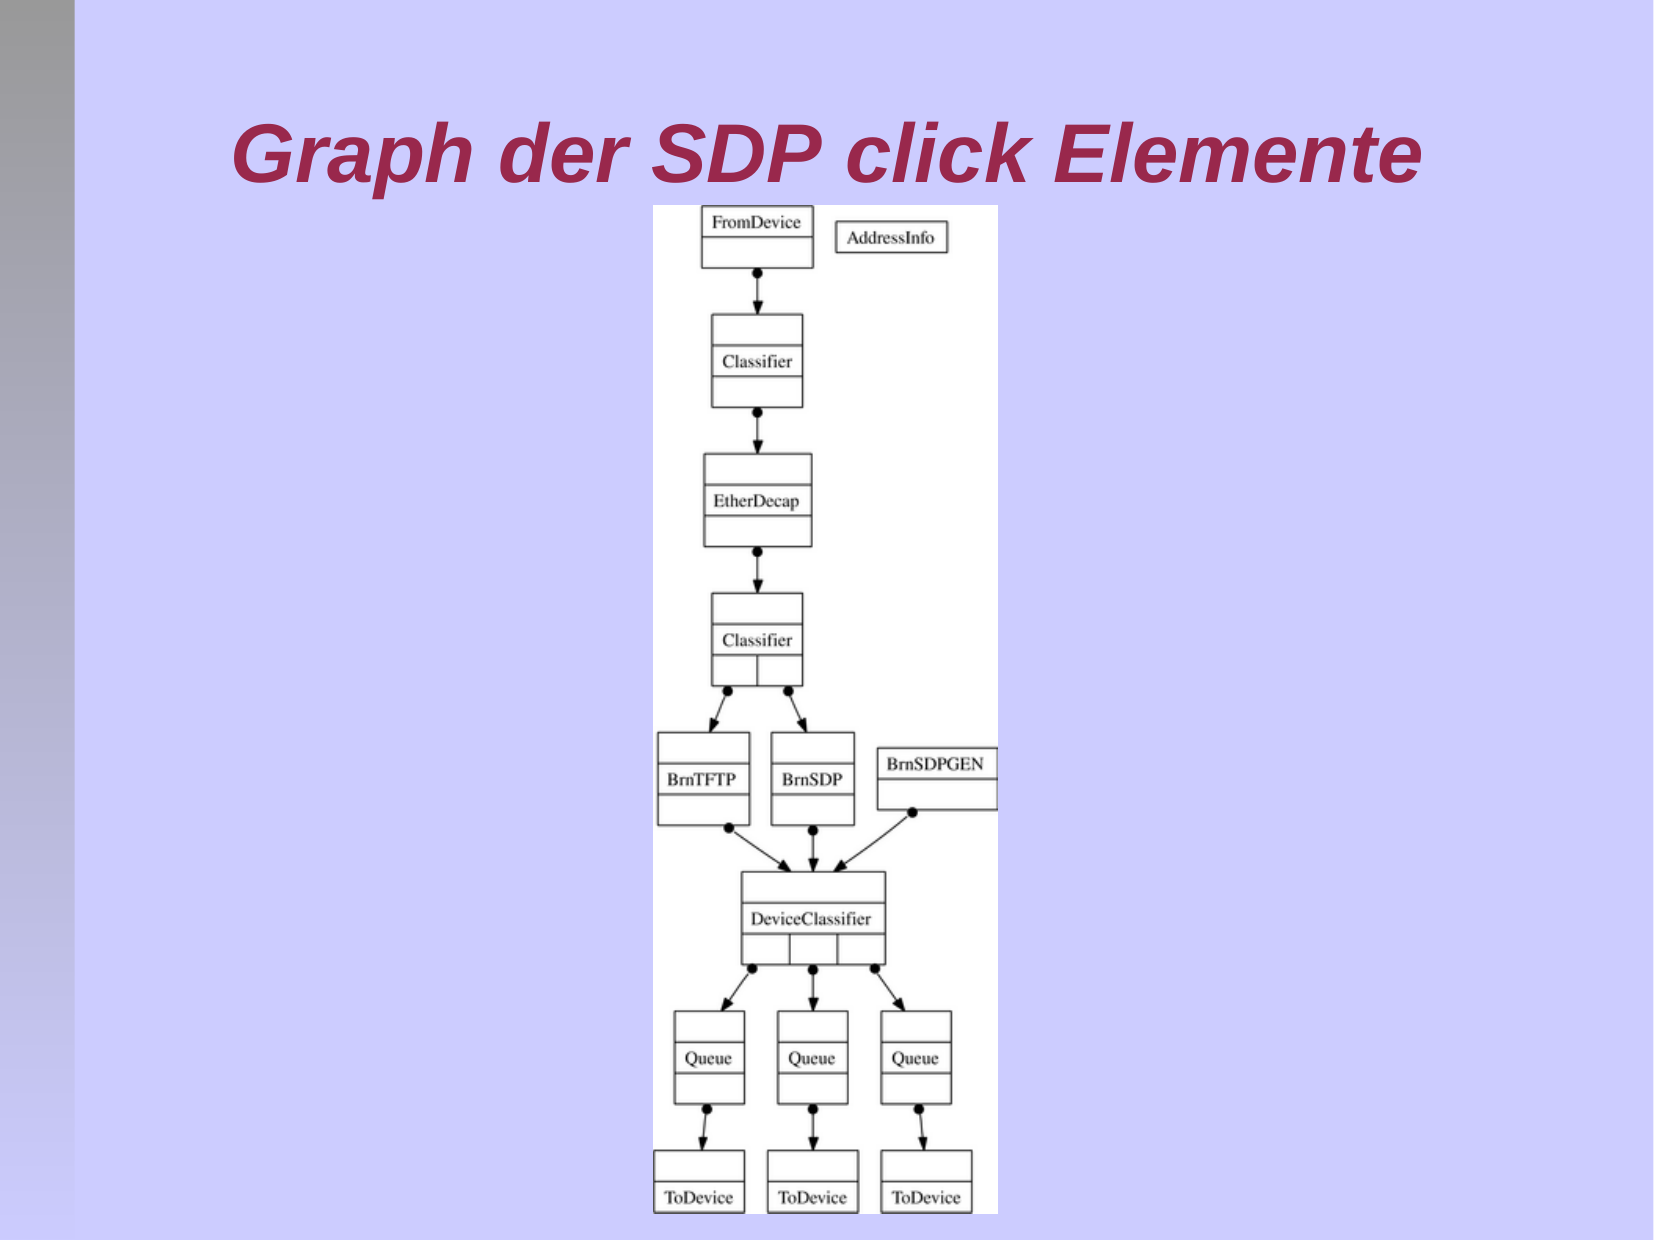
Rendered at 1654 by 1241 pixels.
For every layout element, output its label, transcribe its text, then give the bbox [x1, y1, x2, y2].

picture [653, 205, 998, 1214]
title Graph der SDP click Elemente [121, 49, 1534, 257]
